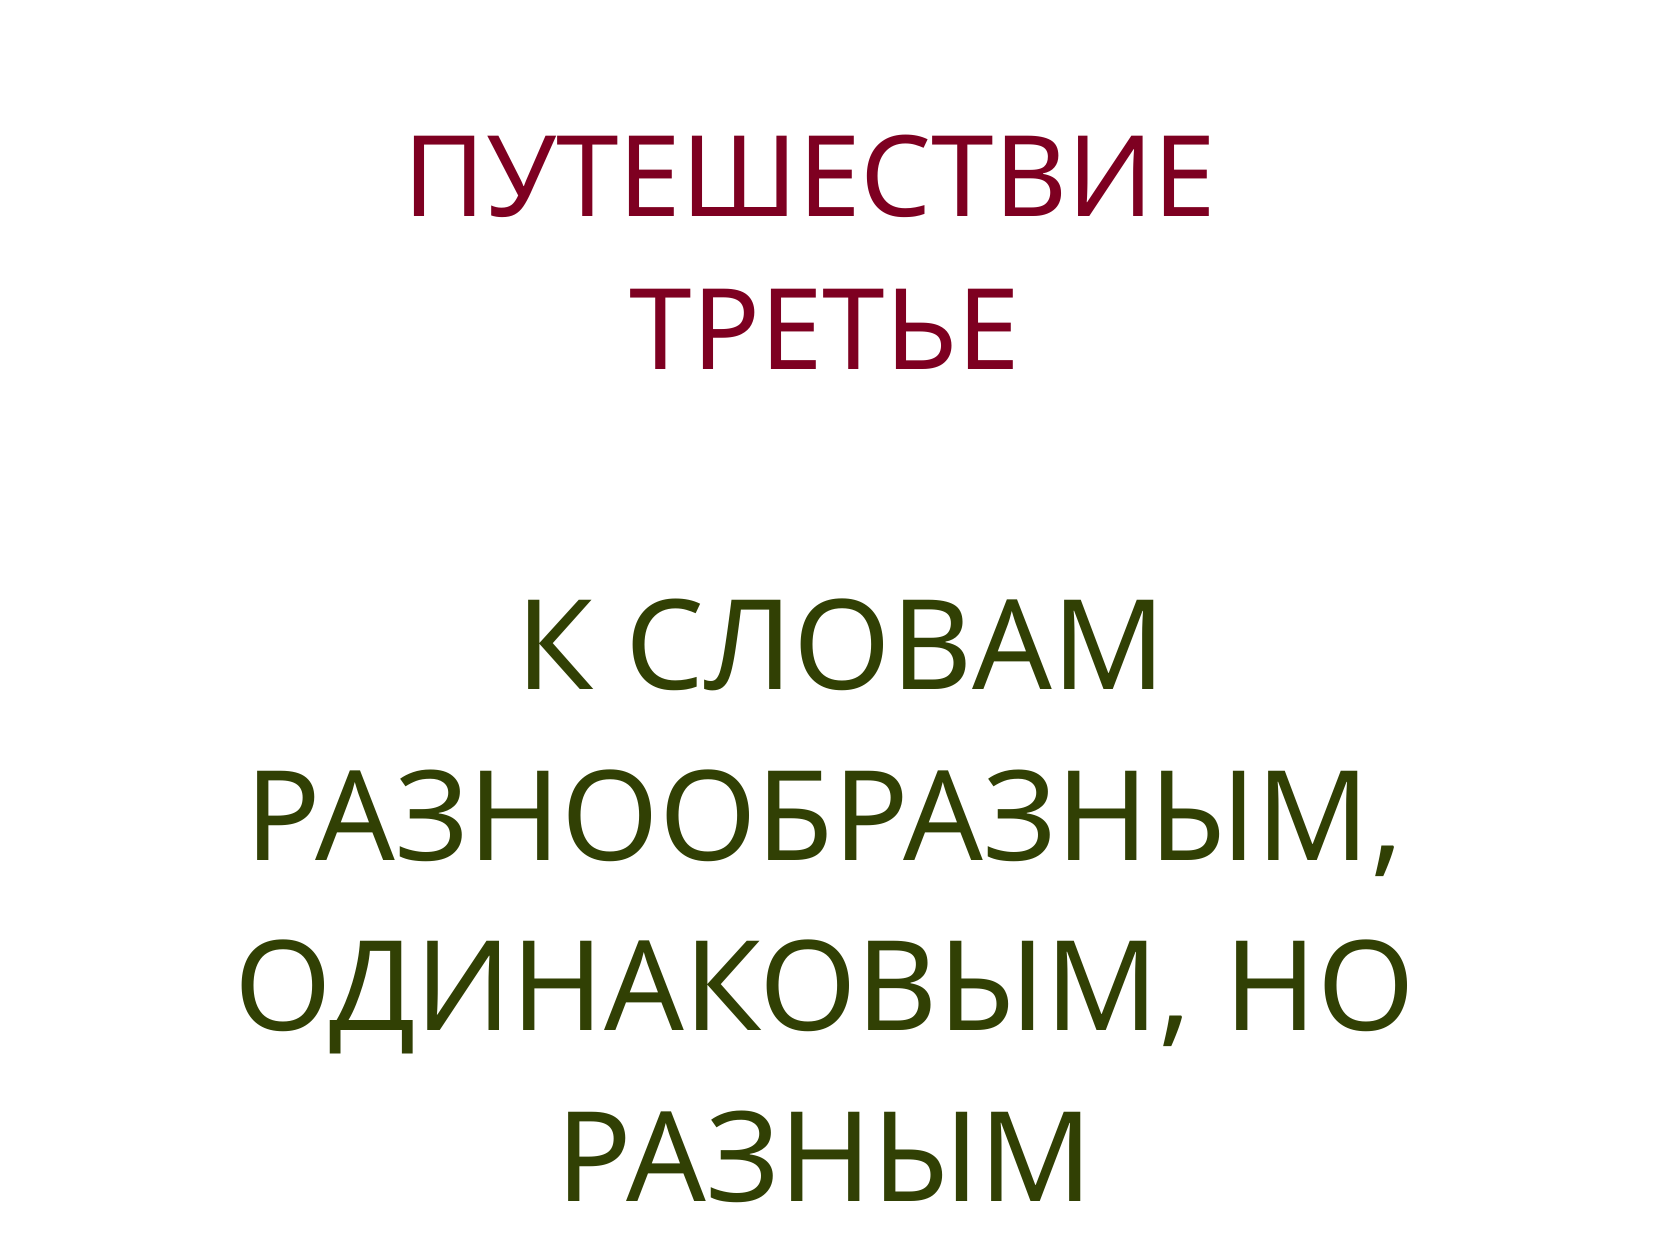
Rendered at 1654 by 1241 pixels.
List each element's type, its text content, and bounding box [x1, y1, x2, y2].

text_box ПУТЕШЕСТВИЕ ТРЕТЬЕ К СЛОВАМ РАЗНООБРАЗНЫМ, ОДИНАКОВЫМ, НО РАЗНЫМ [73, 88, 1577, 1123]
